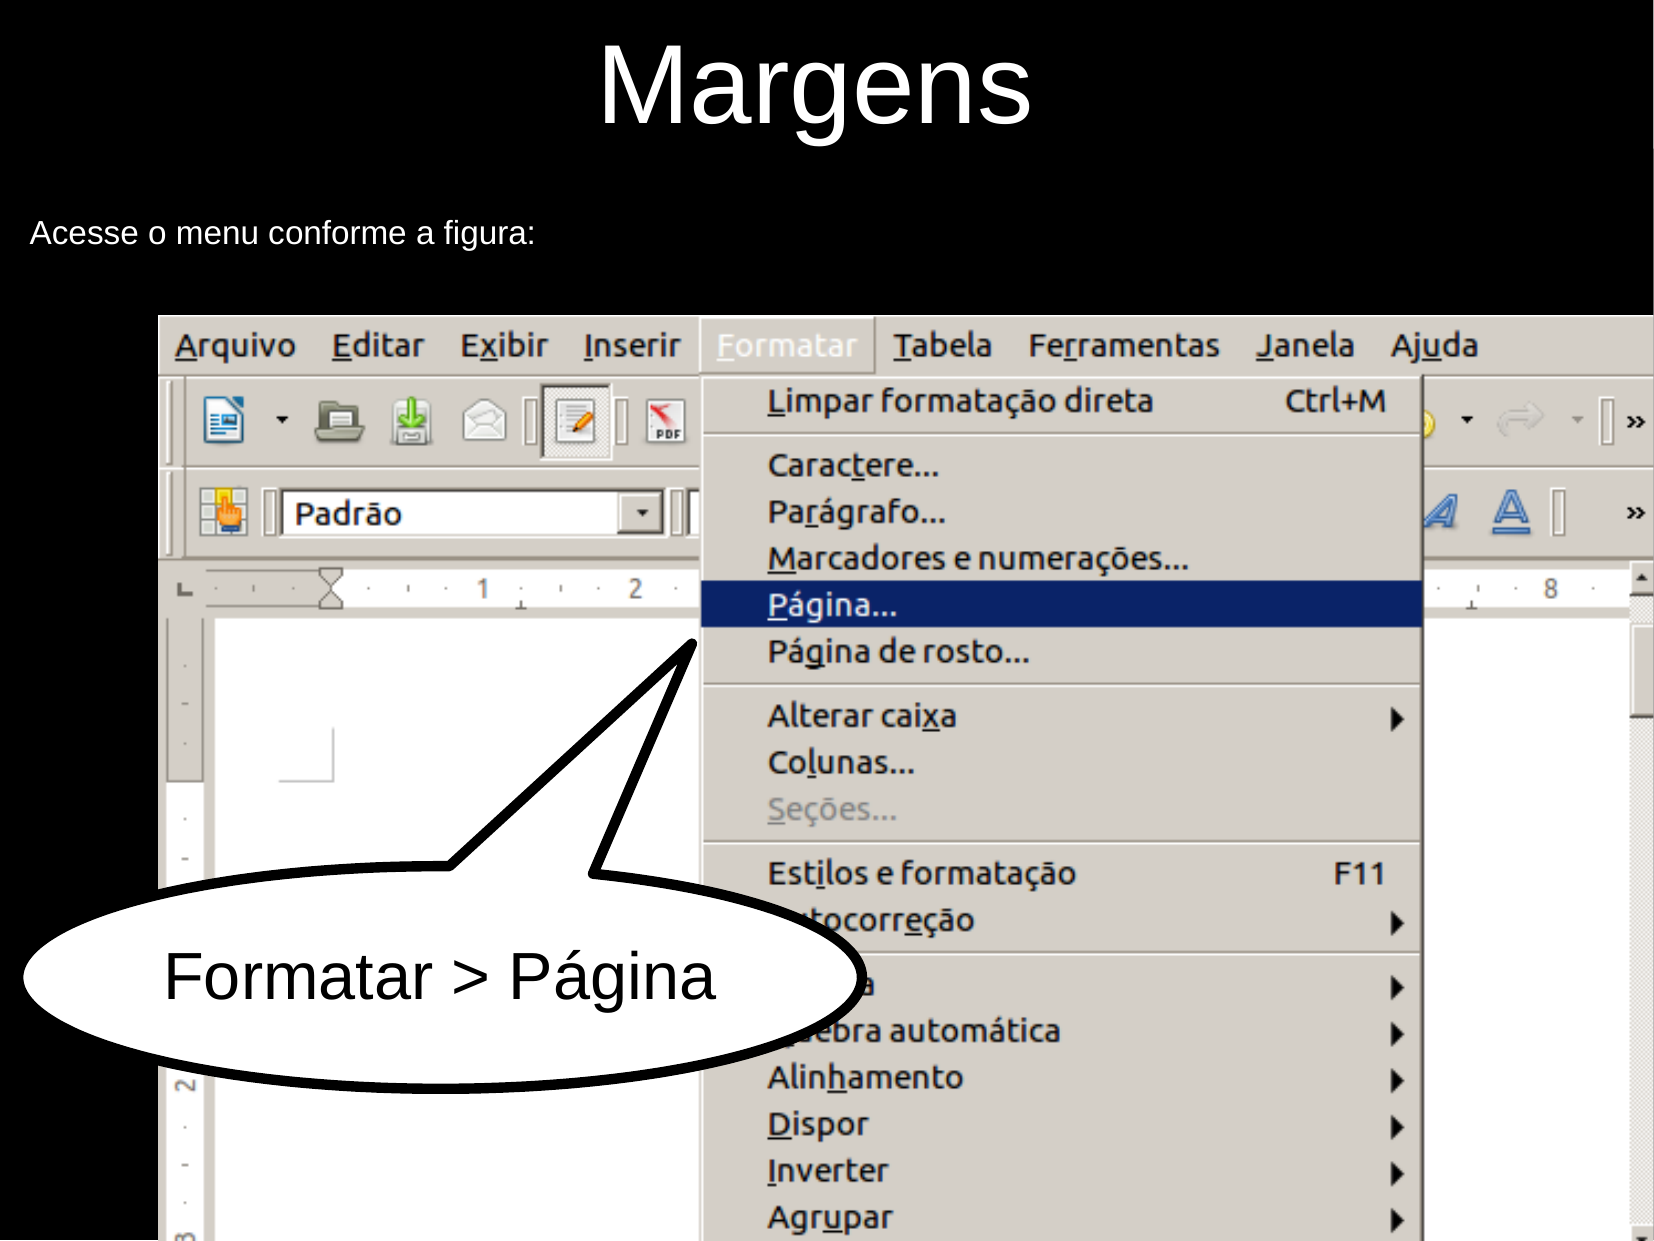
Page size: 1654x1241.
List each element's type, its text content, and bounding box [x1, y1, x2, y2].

title Margens [70, 9, 1559, 148]
text_box Acesse o menu conforme a figura: [0, 148, 1654, 316]
picture [158, 315, 1654, 1241]
text_box Formatar > Página [18, 643, 862, 1089]
